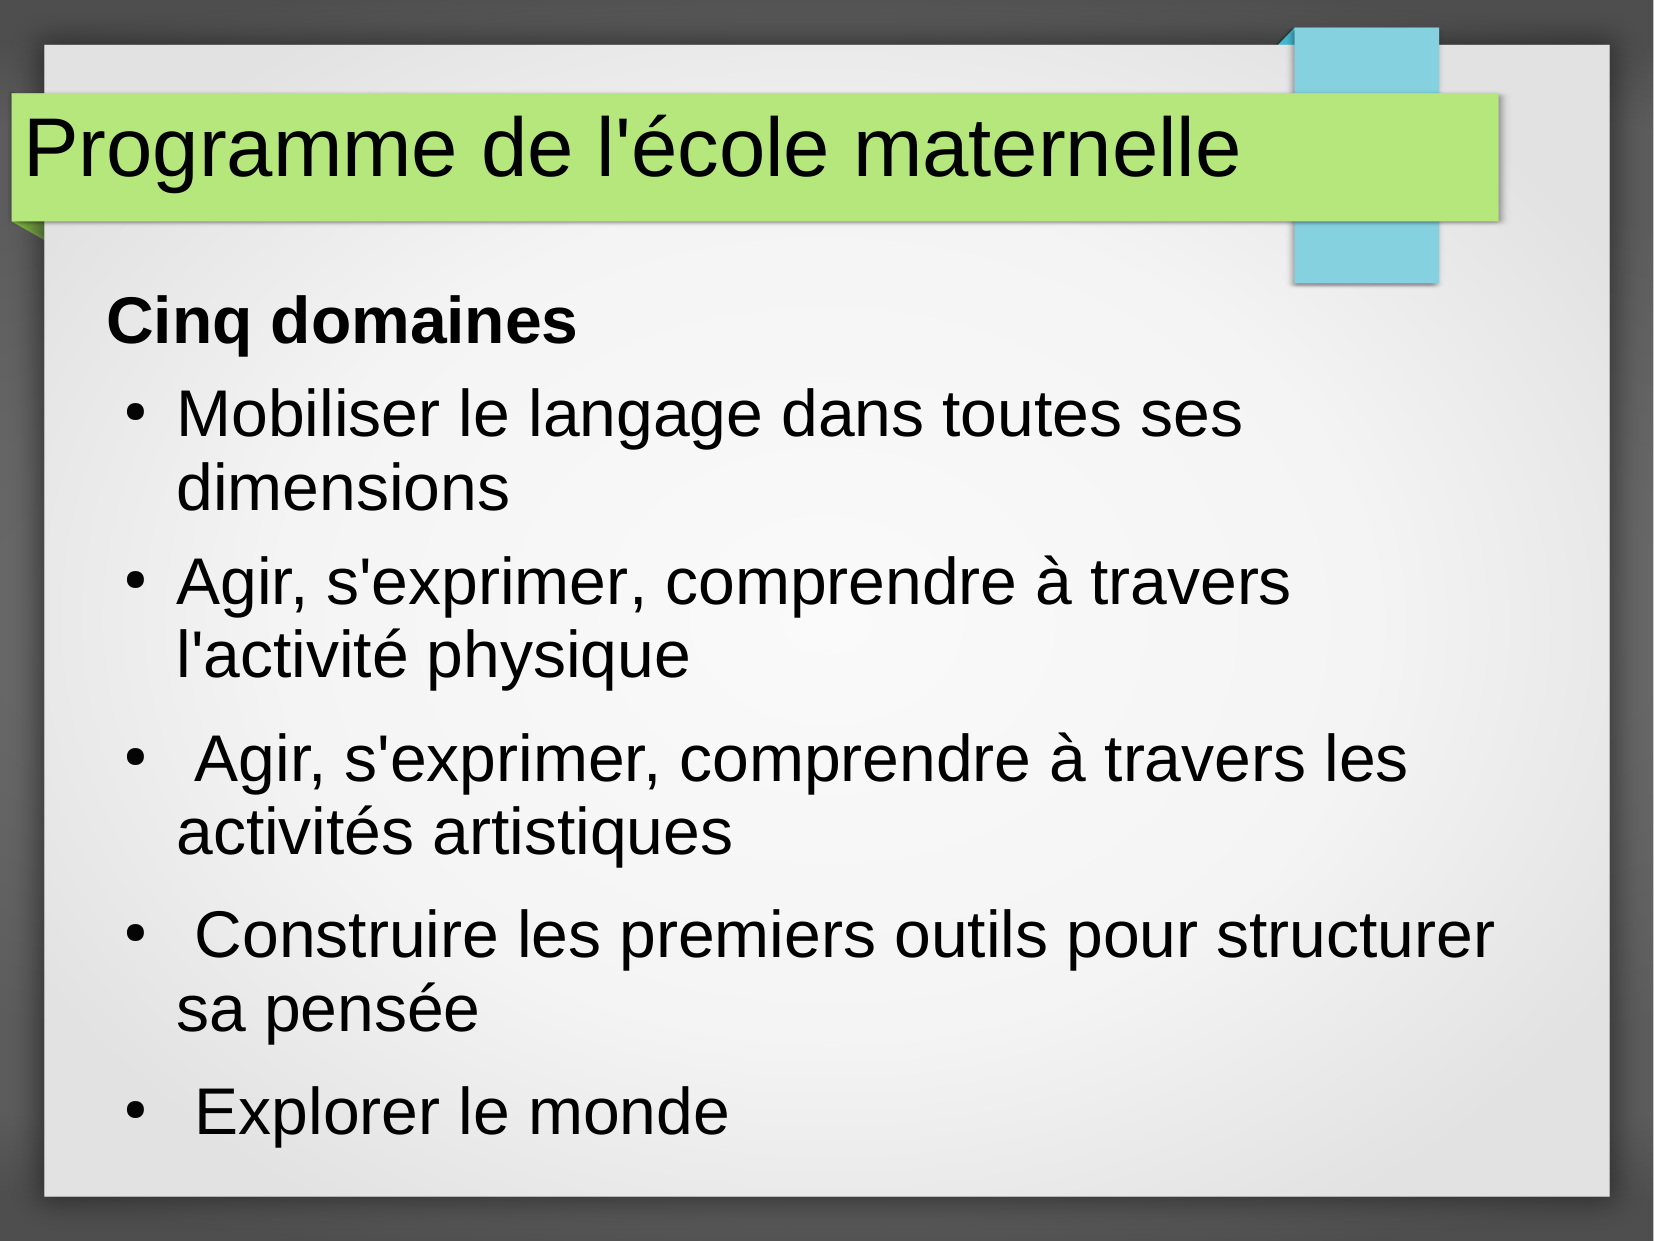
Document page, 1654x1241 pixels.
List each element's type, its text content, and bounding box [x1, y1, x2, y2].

list Cinq domaines Mobiliser le langage dans toutes ses dimensions Agir, s'exprimer, comprendre à travers l'activité physique Agir, s'exprimer, comprendre à travers les activités artistiques Construire les premiers outils pour structurer sa pensée Explorer le monde [106, 283, 1524, 1158]
picture [0, 0, 1654, 1241]
title Programme de l'école maternelle [23, 94, 1489, 201]
